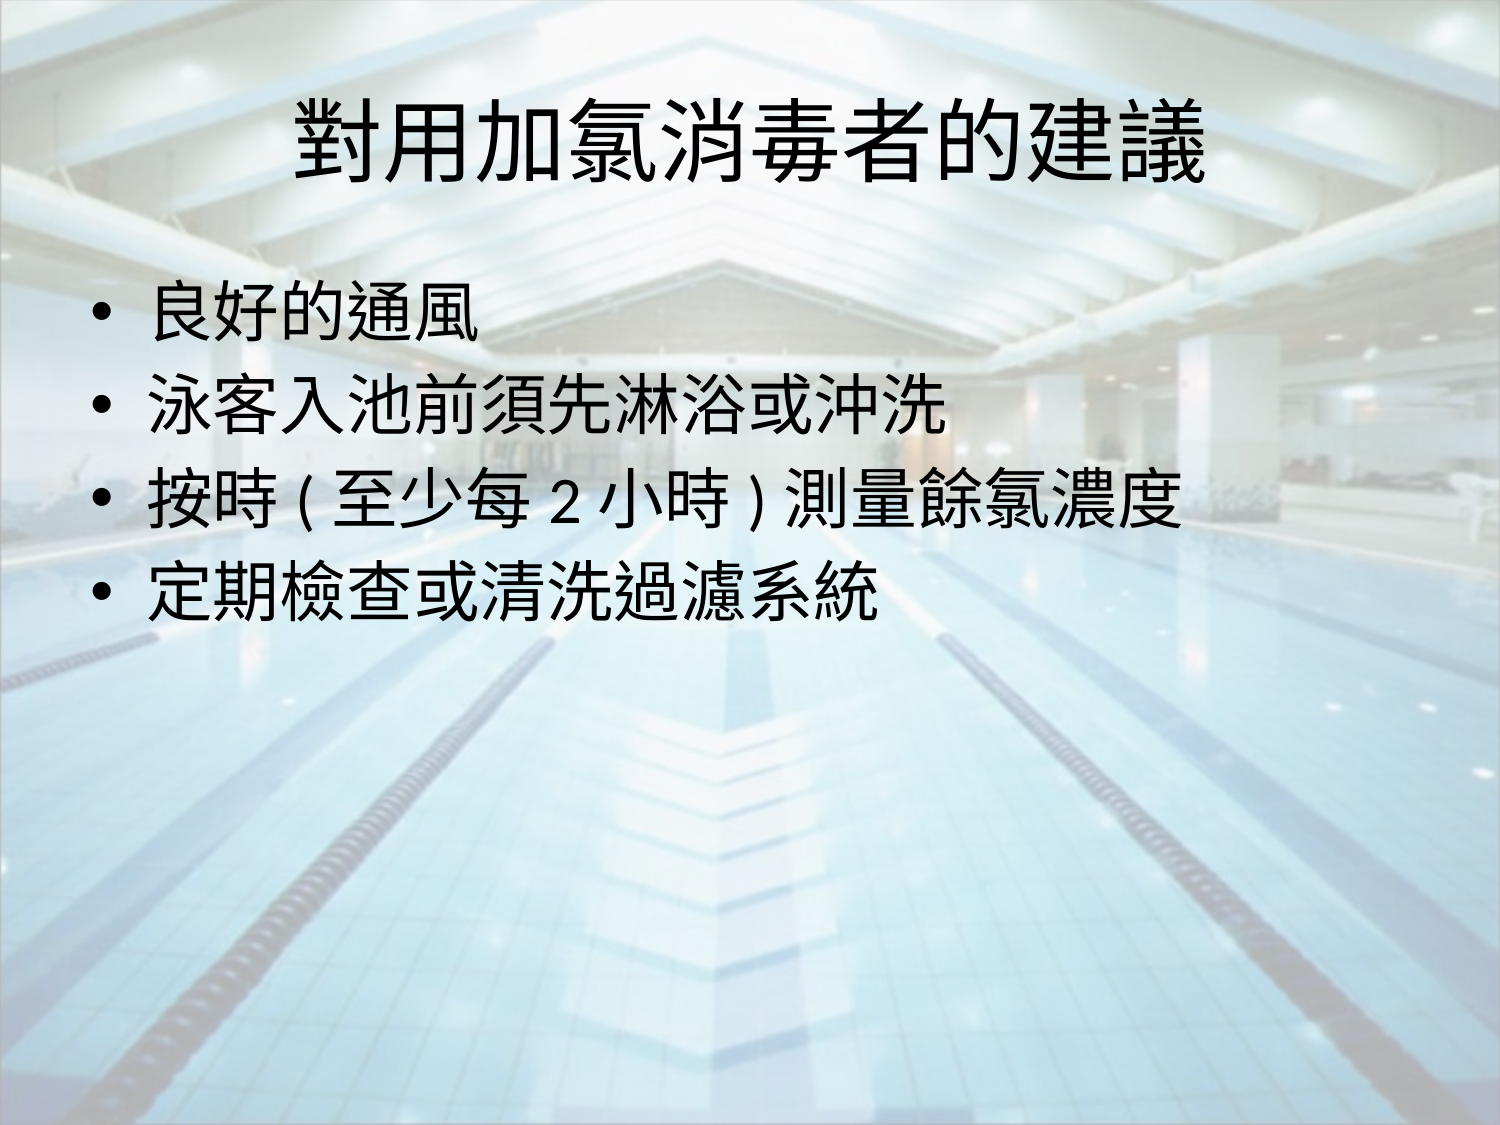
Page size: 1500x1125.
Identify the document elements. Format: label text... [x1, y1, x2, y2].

title 對用加氯消毒者的建議 [75, 45, 1425, 233]
list 良好的通風 泳客入池前須先淋浴或沖洗 按時(至少每2小時)測量餘氯濃度 定期檢查或清洗過濾系統 [75, 262, 1425, 1005]
